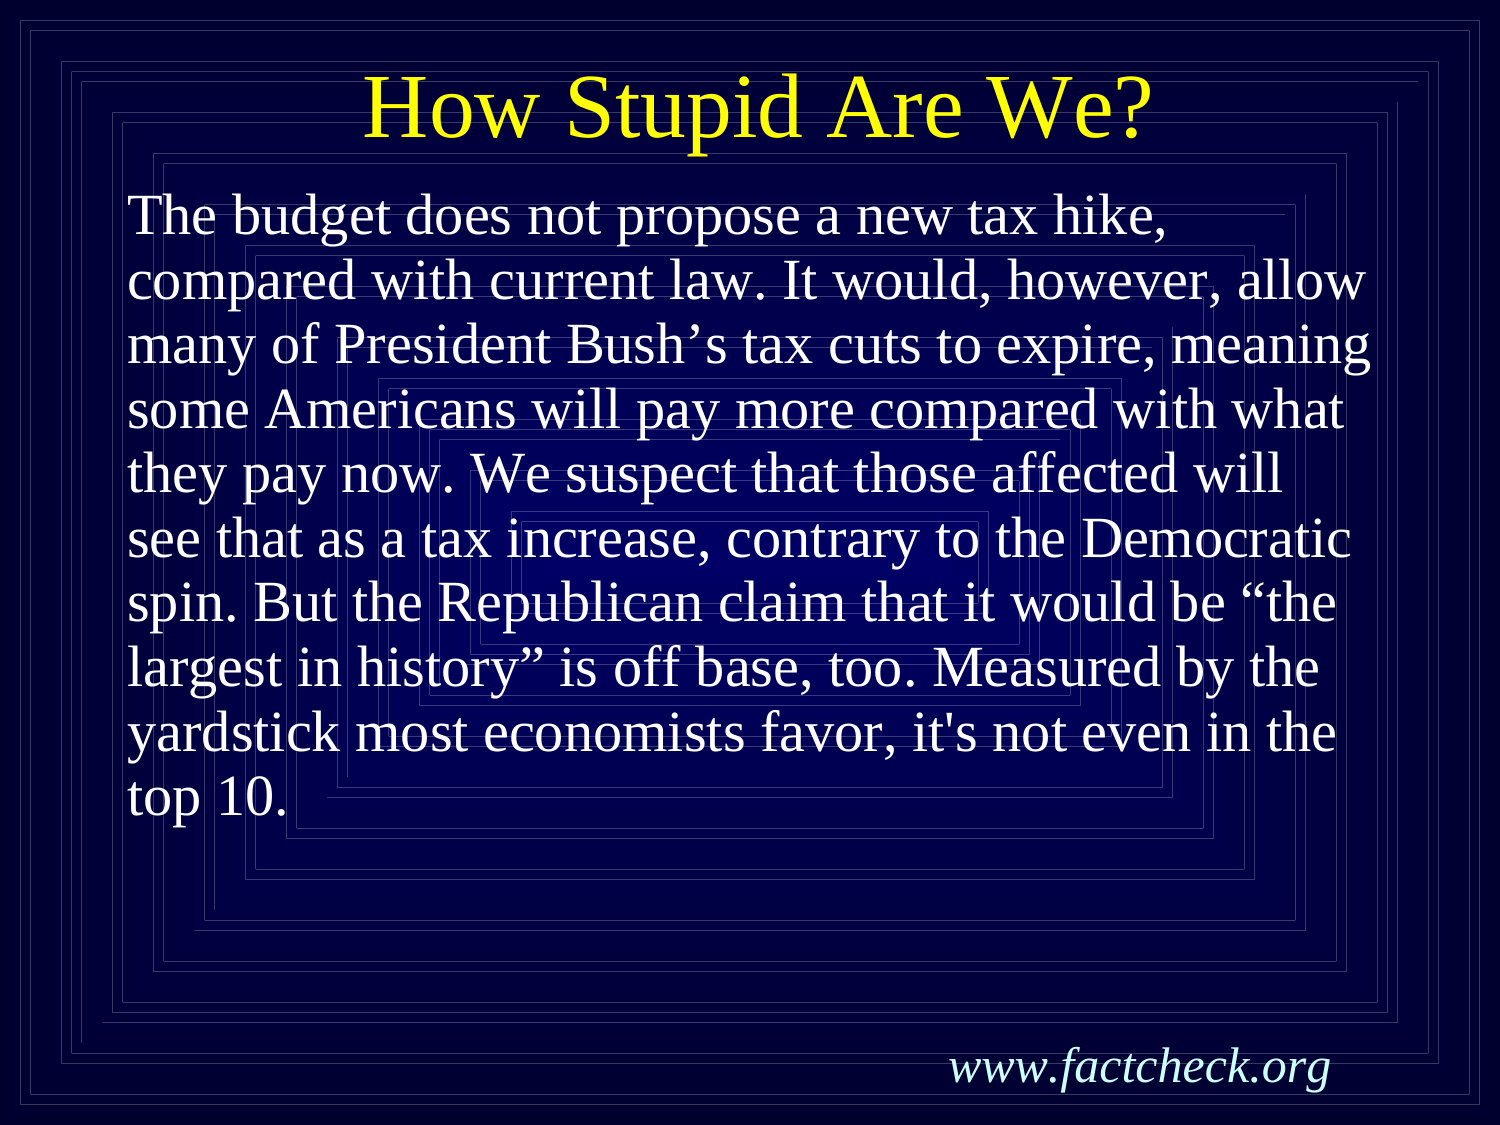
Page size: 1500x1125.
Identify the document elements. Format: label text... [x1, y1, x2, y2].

text_box How Stupid Are We? [18, 12, 1500, 200]
text_box The budget does not propose a new tax hike, compared with current law. It would, however, allow many of President Bush’s tax cuts to expire, meaning some Americans will pay more compared with what they pay now. We suspect that those affected will see that as a tax increase, contrary to the Democratic spin. But the Republican claim that it would be “the largest in history” is off base, too. Measured by the yardstick most economists favor, it's not even in the top 10. [112, 174, 1388, 922]
text_box www.factcheck.org [933, 1029, 1500, 1101]
